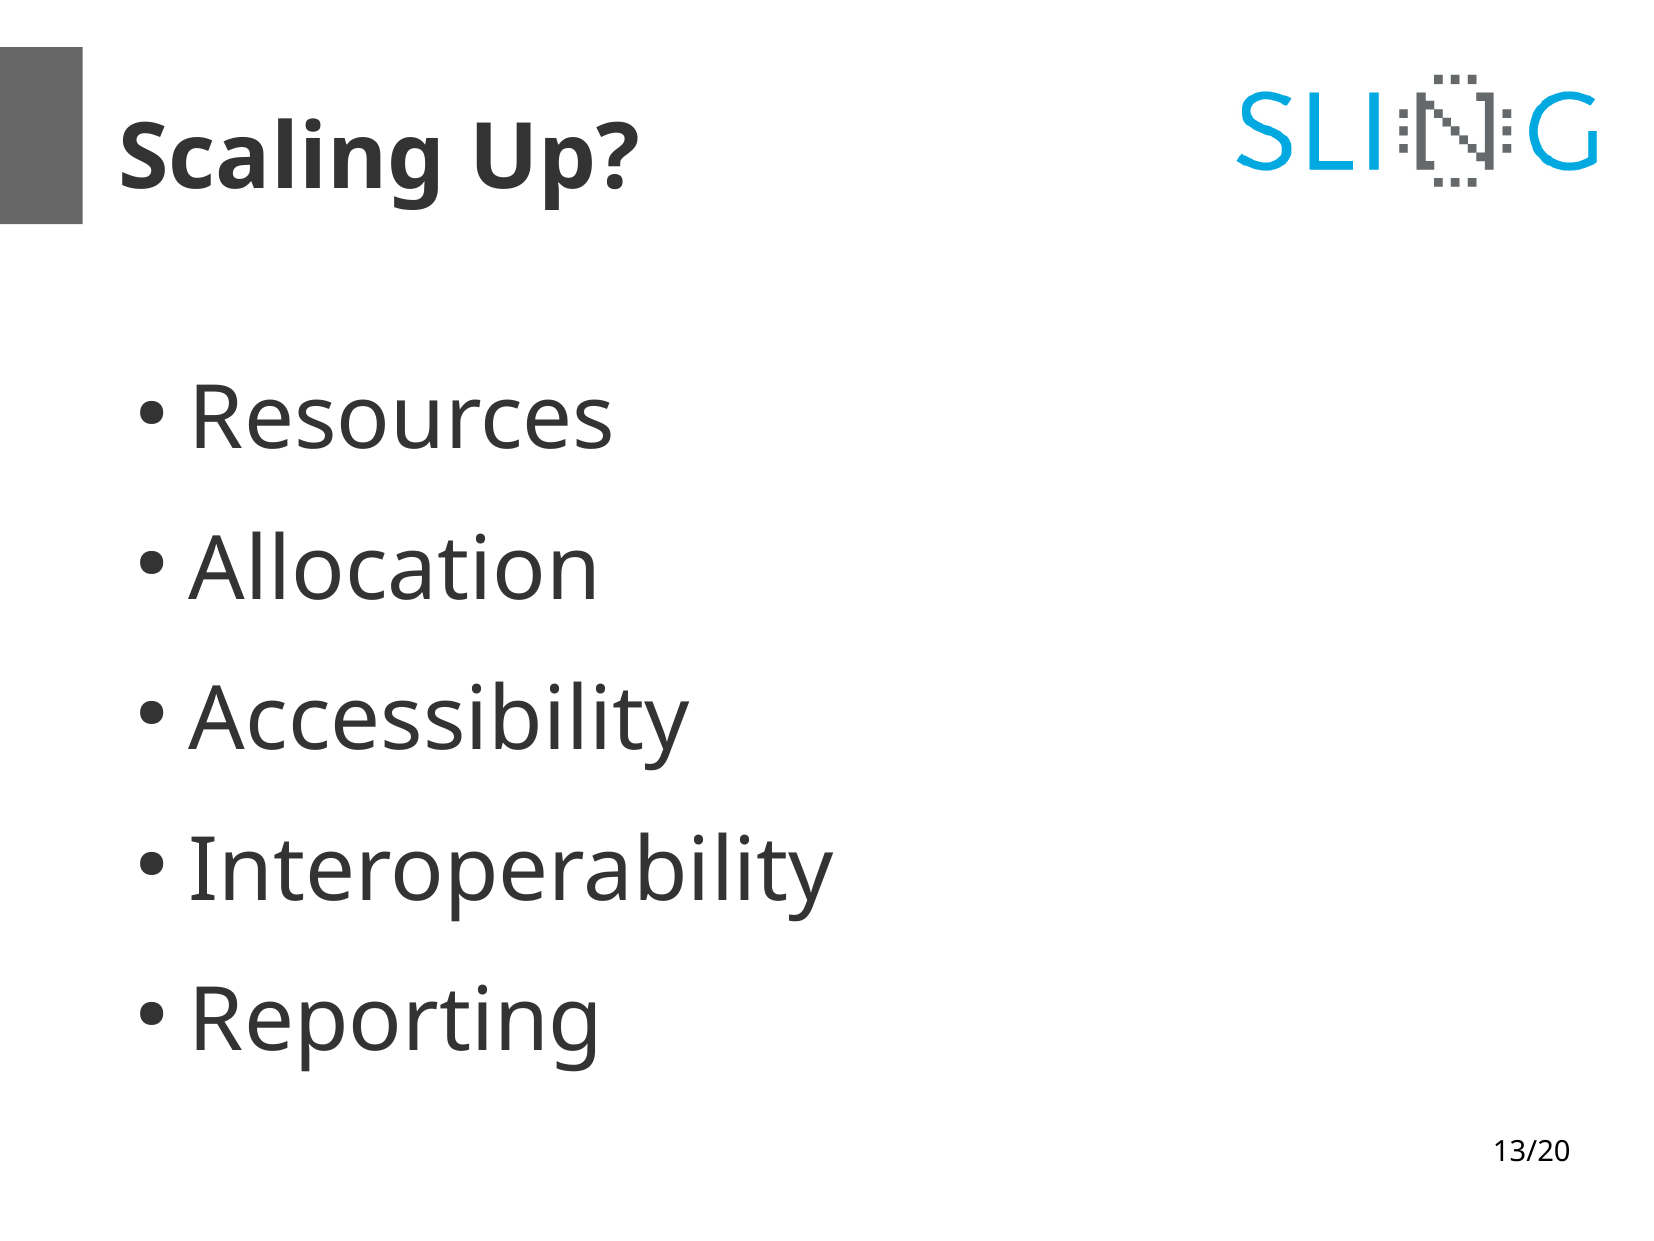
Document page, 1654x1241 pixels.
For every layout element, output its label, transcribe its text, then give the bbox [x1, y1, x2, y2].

title Scaling Up? [118, 49, 1571, 257]
list Resources Allocation Accessibility Interoperability Reporting [118, 354, 1536, 1074]
picture [1185, 14, 1648, 247]
